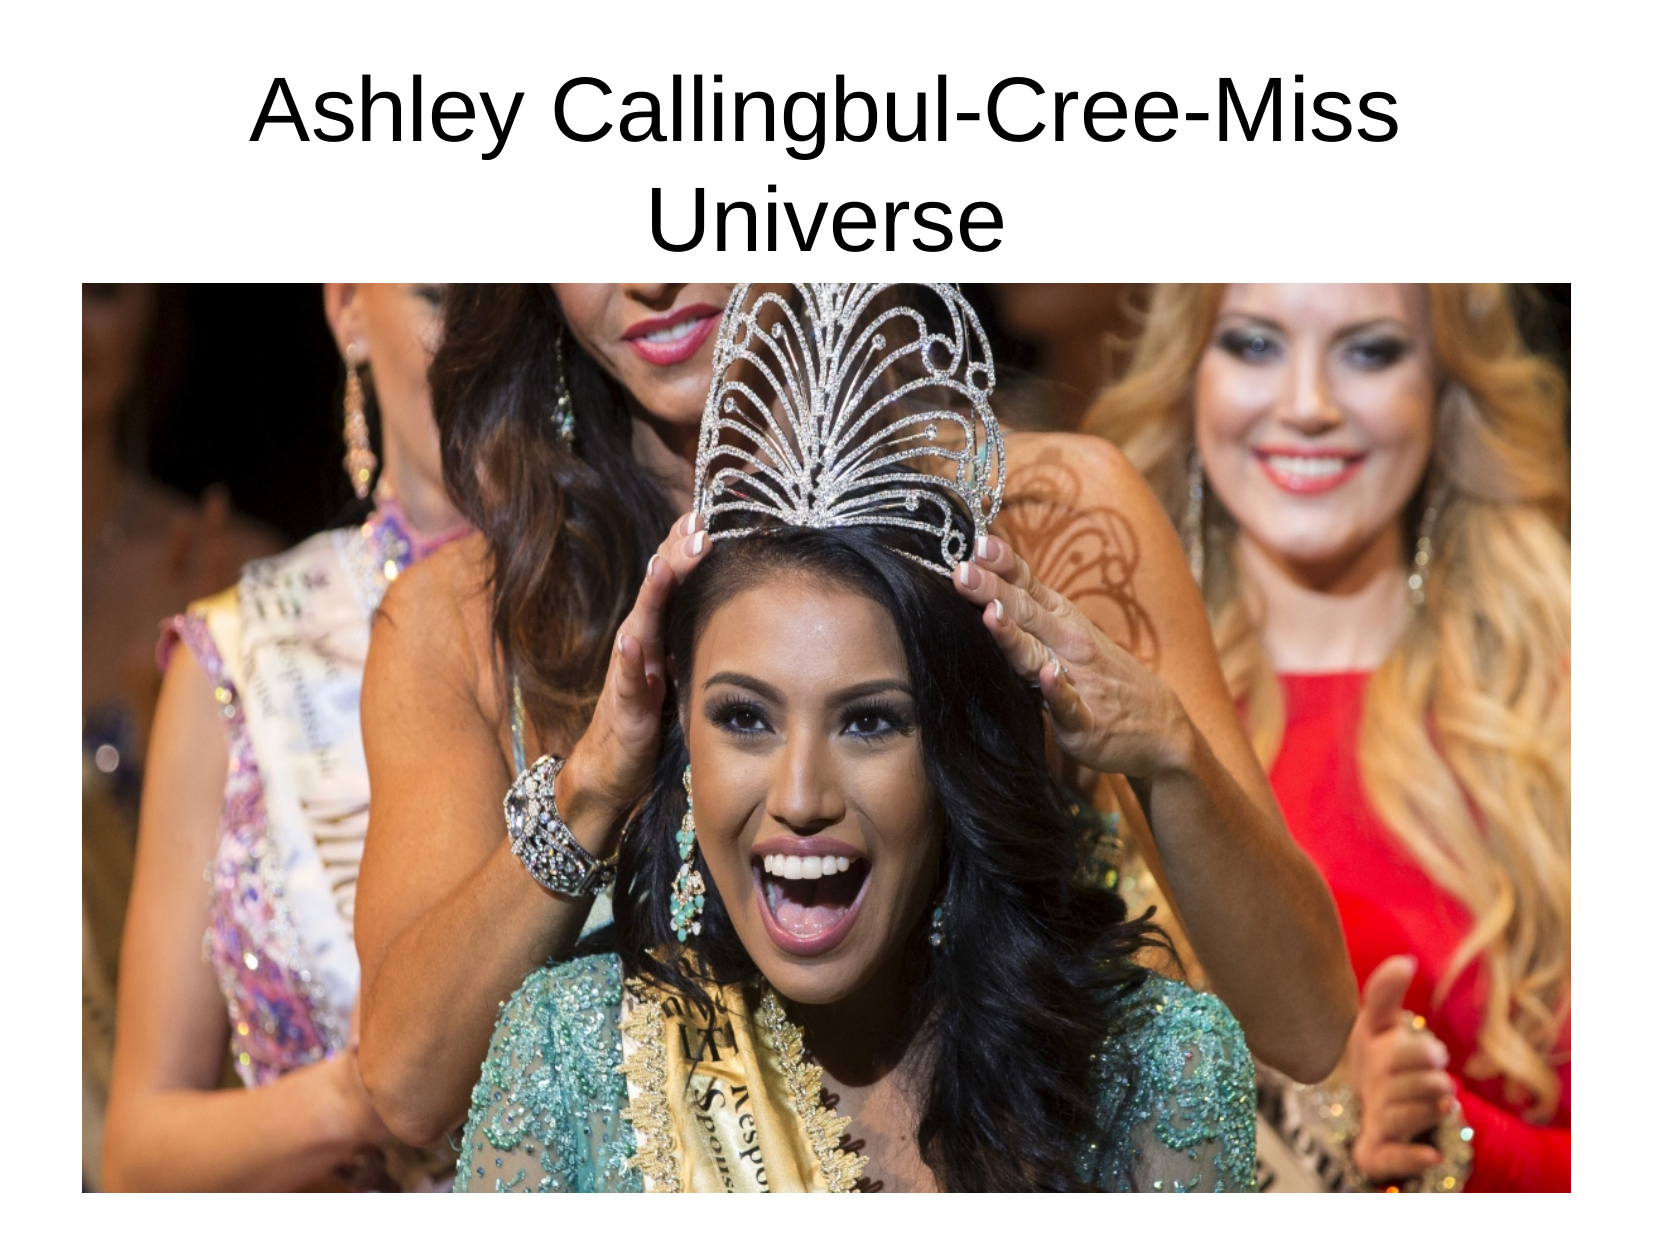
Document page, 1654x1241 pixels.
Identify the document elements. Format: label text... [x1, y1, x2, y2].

title Ashley Callingbul-Cree-Miss Universe [82, 49, 1571, 257]
picture [82, 283, 1571, 1193]
